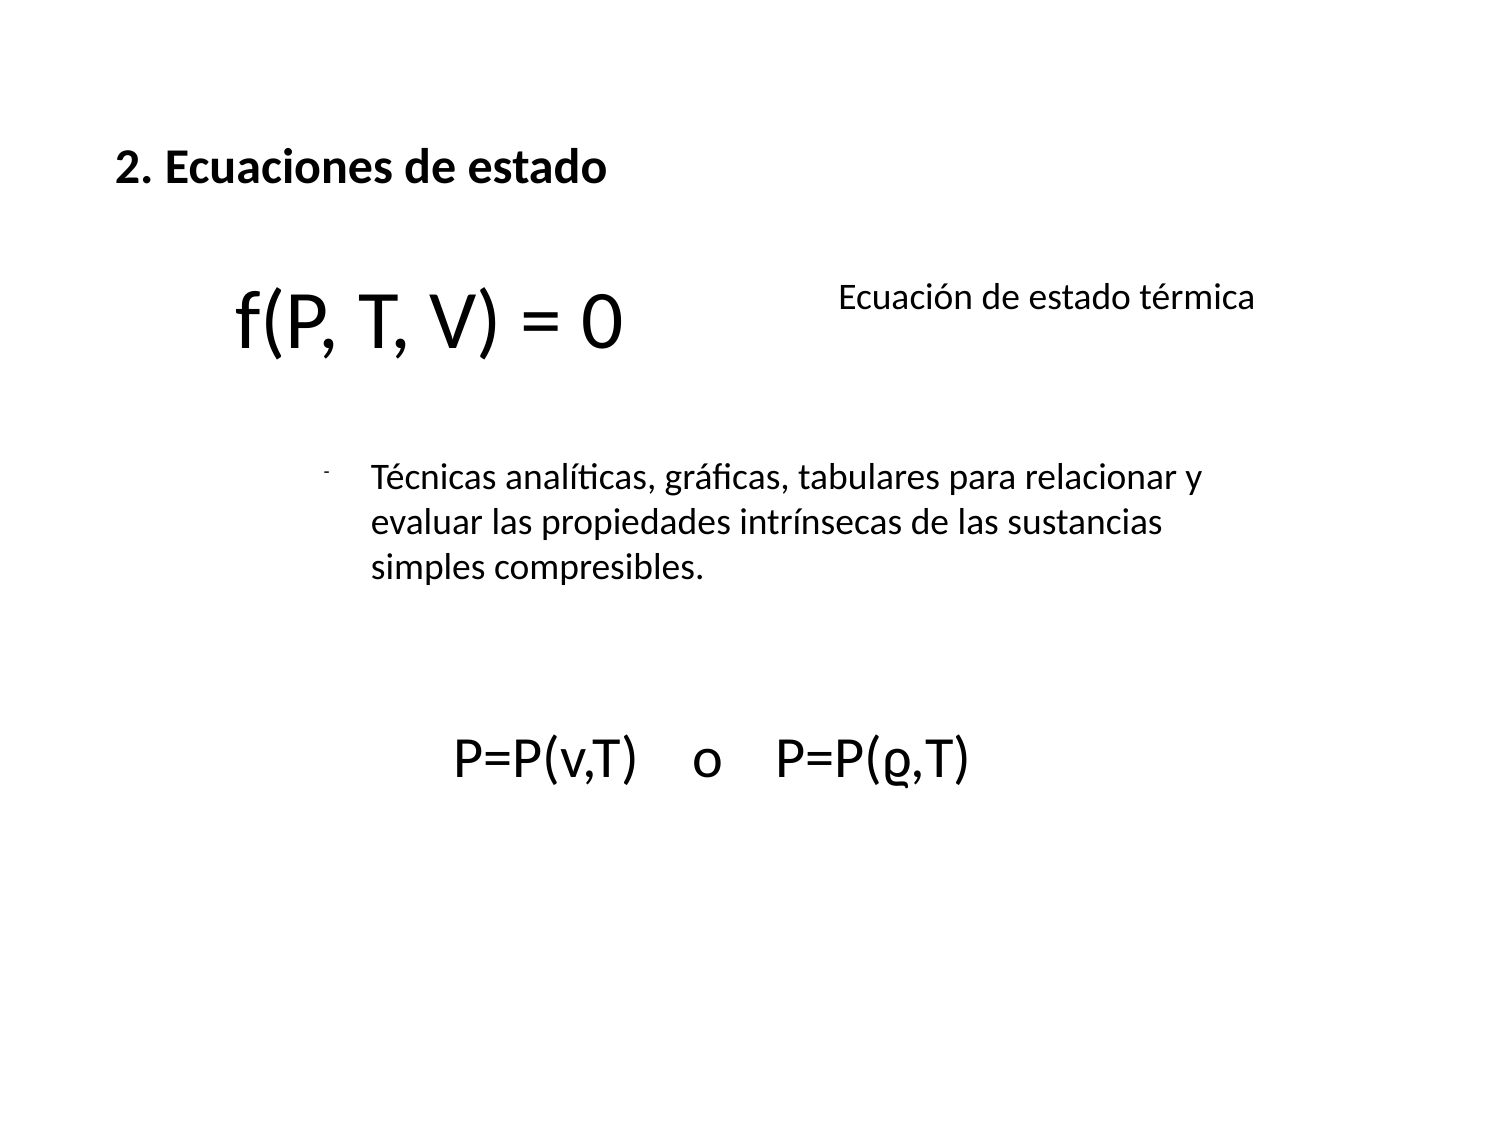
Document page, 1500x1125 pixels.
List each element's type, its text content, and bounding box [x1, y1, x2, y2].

text_box Técnicas analíticas, gráficas, tabulares para relacionar y evaluar las propiedades intrínsecas de las sustancias simples compresibles. [309, 444, 1241, 595]
text_box 2. Ecuaciones de estado [99, 70, 1450, 258]
text_box Ecuación de estado térmica [823, 264, 1271, 325]
text_box f(P, T, V) = 0 [220, 257, 658, 373]
text_box P=P(v,T) o P=P(ϱ,T) [438, 711, 1141, 797]
